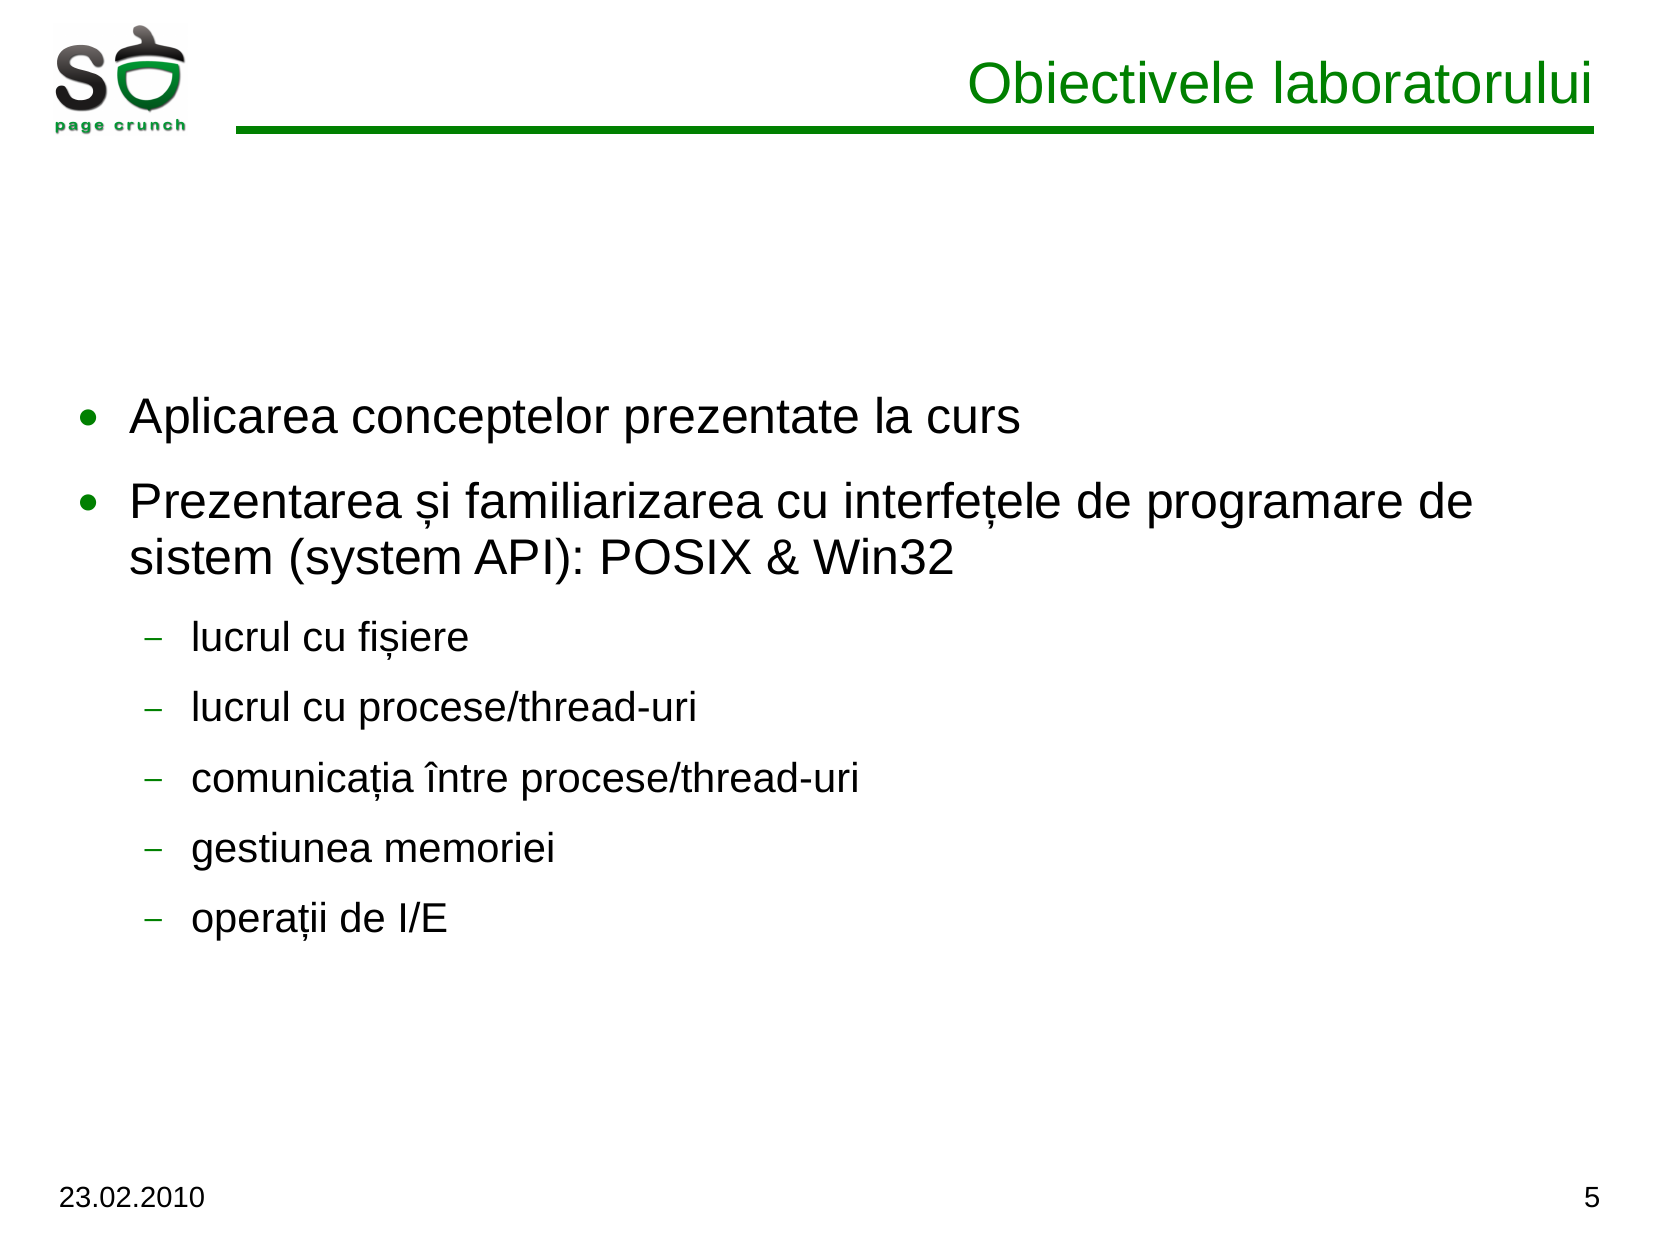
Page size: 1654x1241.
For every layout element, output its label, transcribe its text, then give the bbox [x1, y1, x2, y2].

list Aplicarea conceptelor prezentate la curs Prezentarea și familiarizarea cu interfețele de programare de sistem (system API): POSIX & Win32 lucrul cu fișiere lucrul cu procese/thread-uri comunicația între procese/thread-uri gestiunea memoriei operații de I/E [59, 177, 1595, 1152]
title Obiectivele laboratorului [236, 49, 1595, 119]
picture [53, 23, 188, 136]
